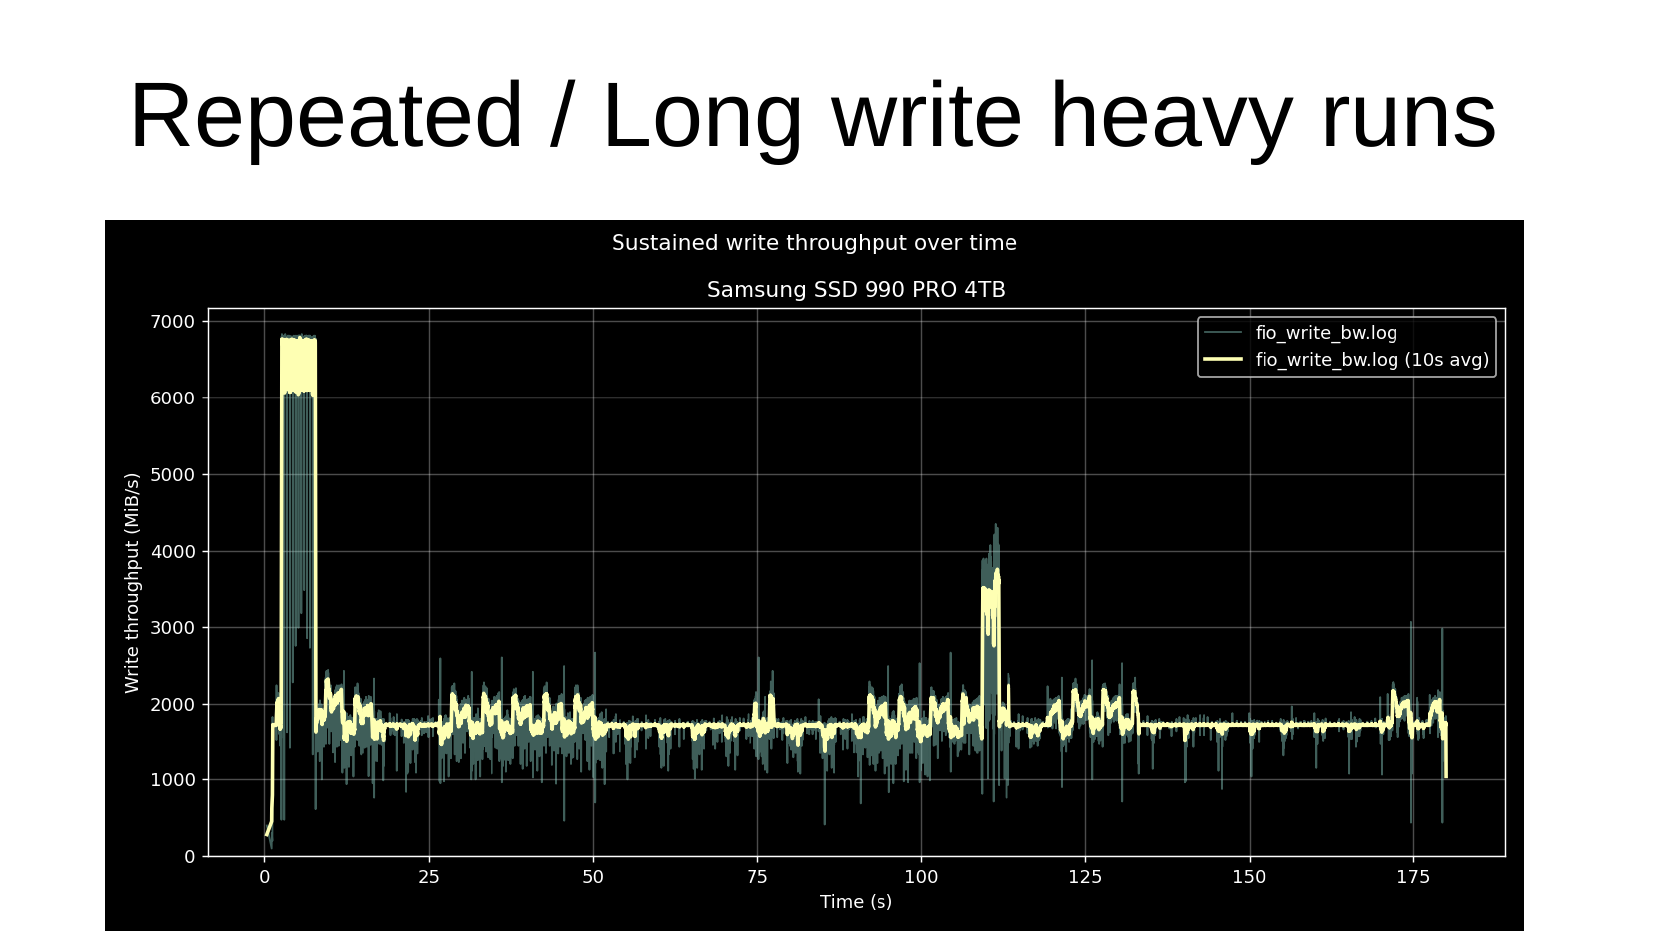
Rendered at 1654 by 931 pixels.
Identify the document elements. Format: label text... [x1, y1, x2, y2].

title Repeated / Long write heavy runs [82, 37, 1571, 193]
picture [105, 220, 1524, 931]
